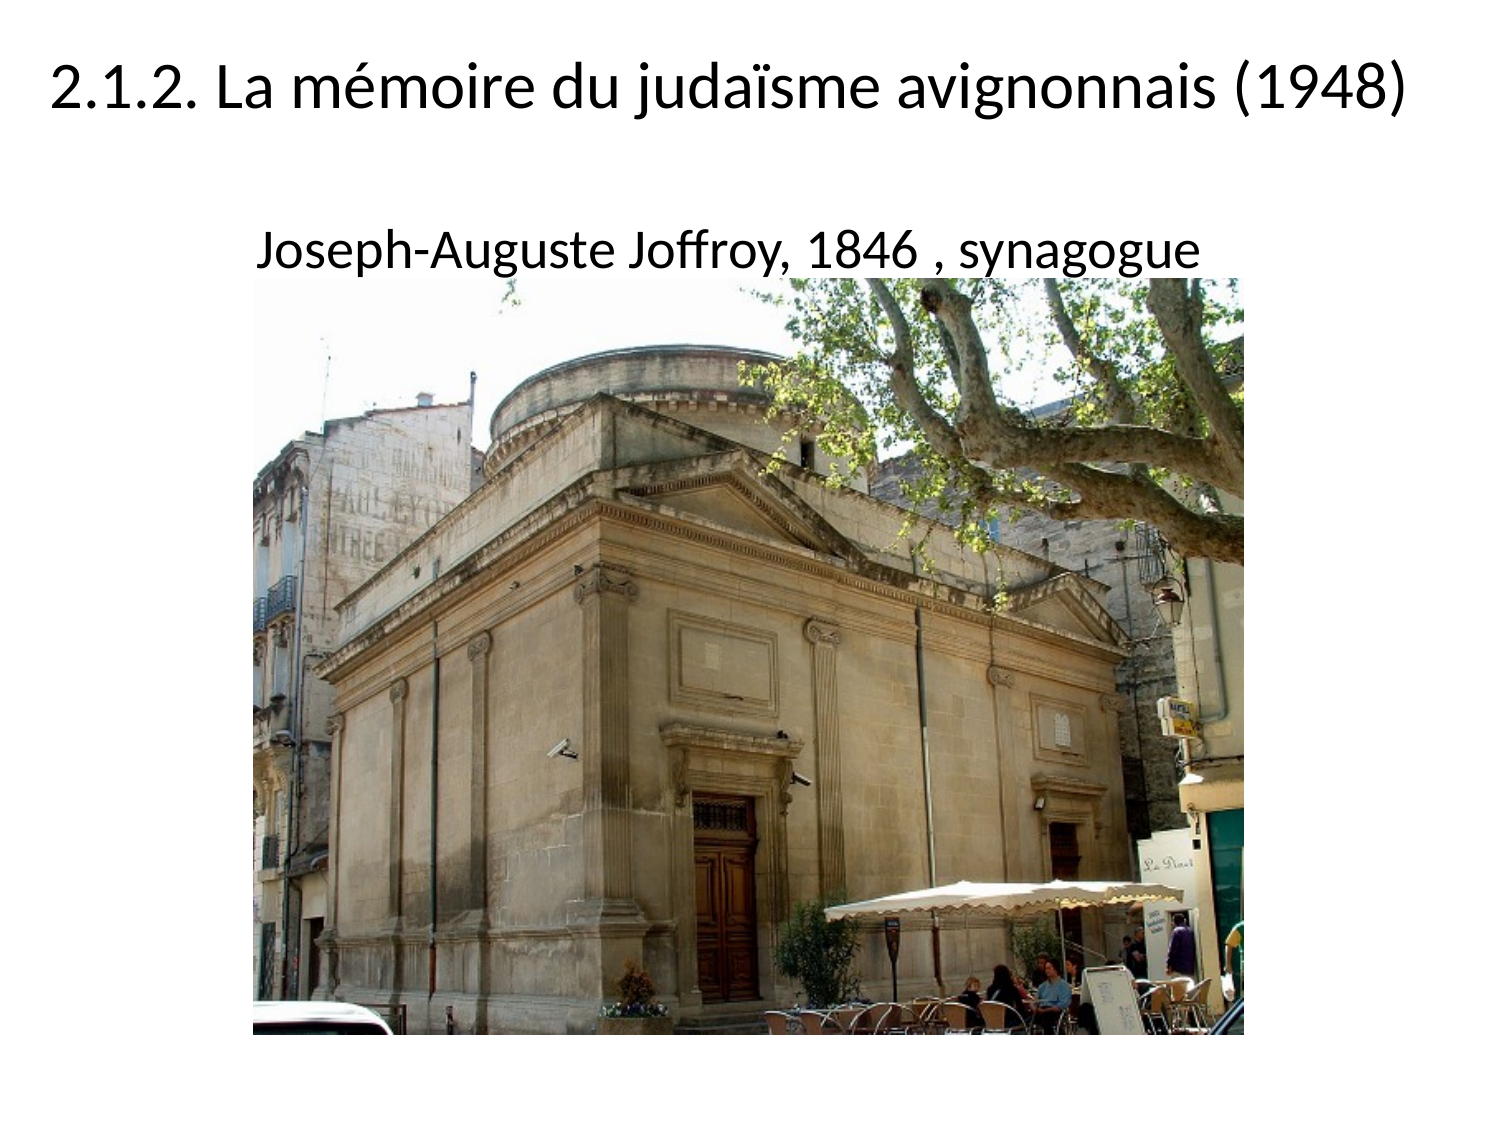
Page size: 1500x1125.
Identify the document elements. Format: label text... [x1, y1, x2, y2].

picture [253, 278, 1244, 1035]
text_box 2.1.2. La mémoire du judaïsme avignonnais (1948) Joseph-Auguste Joffroy, 1846 , synagogue [29, 30, 1430, 291]
